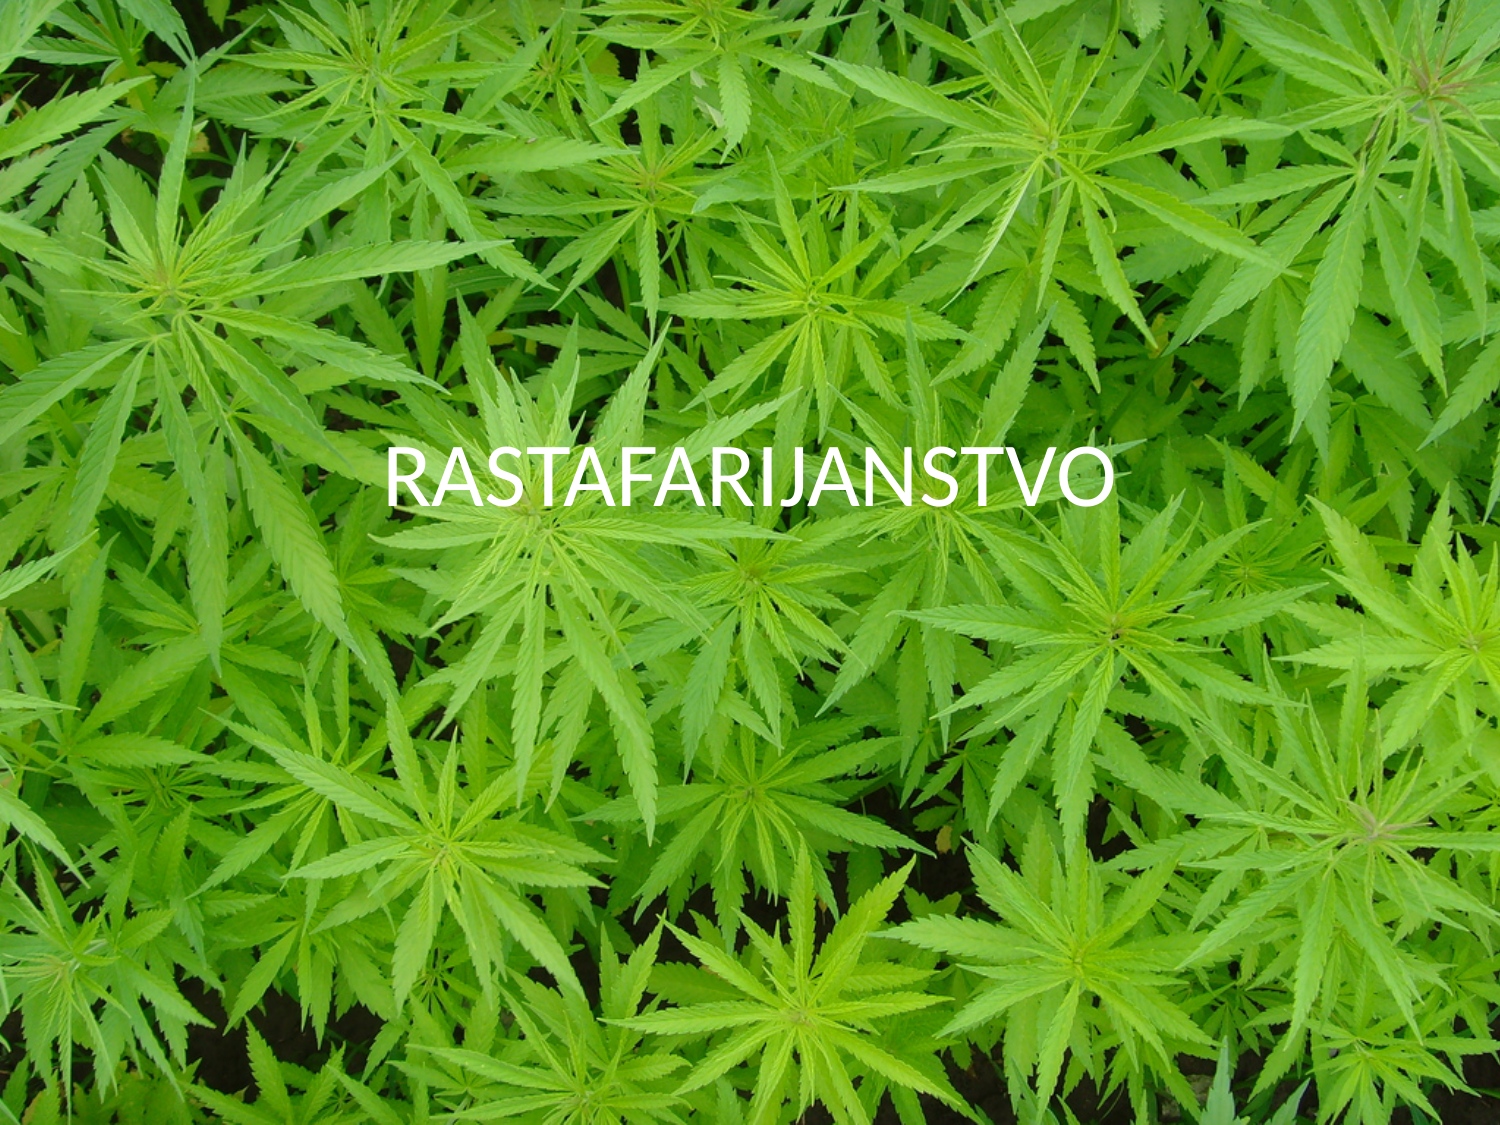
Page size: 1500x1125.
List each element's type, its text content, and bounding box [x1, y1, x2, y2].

picture [0, 0, 1500, 1125]
title RASTAFARIJANSTVO [112, 349, 1388, 591]
